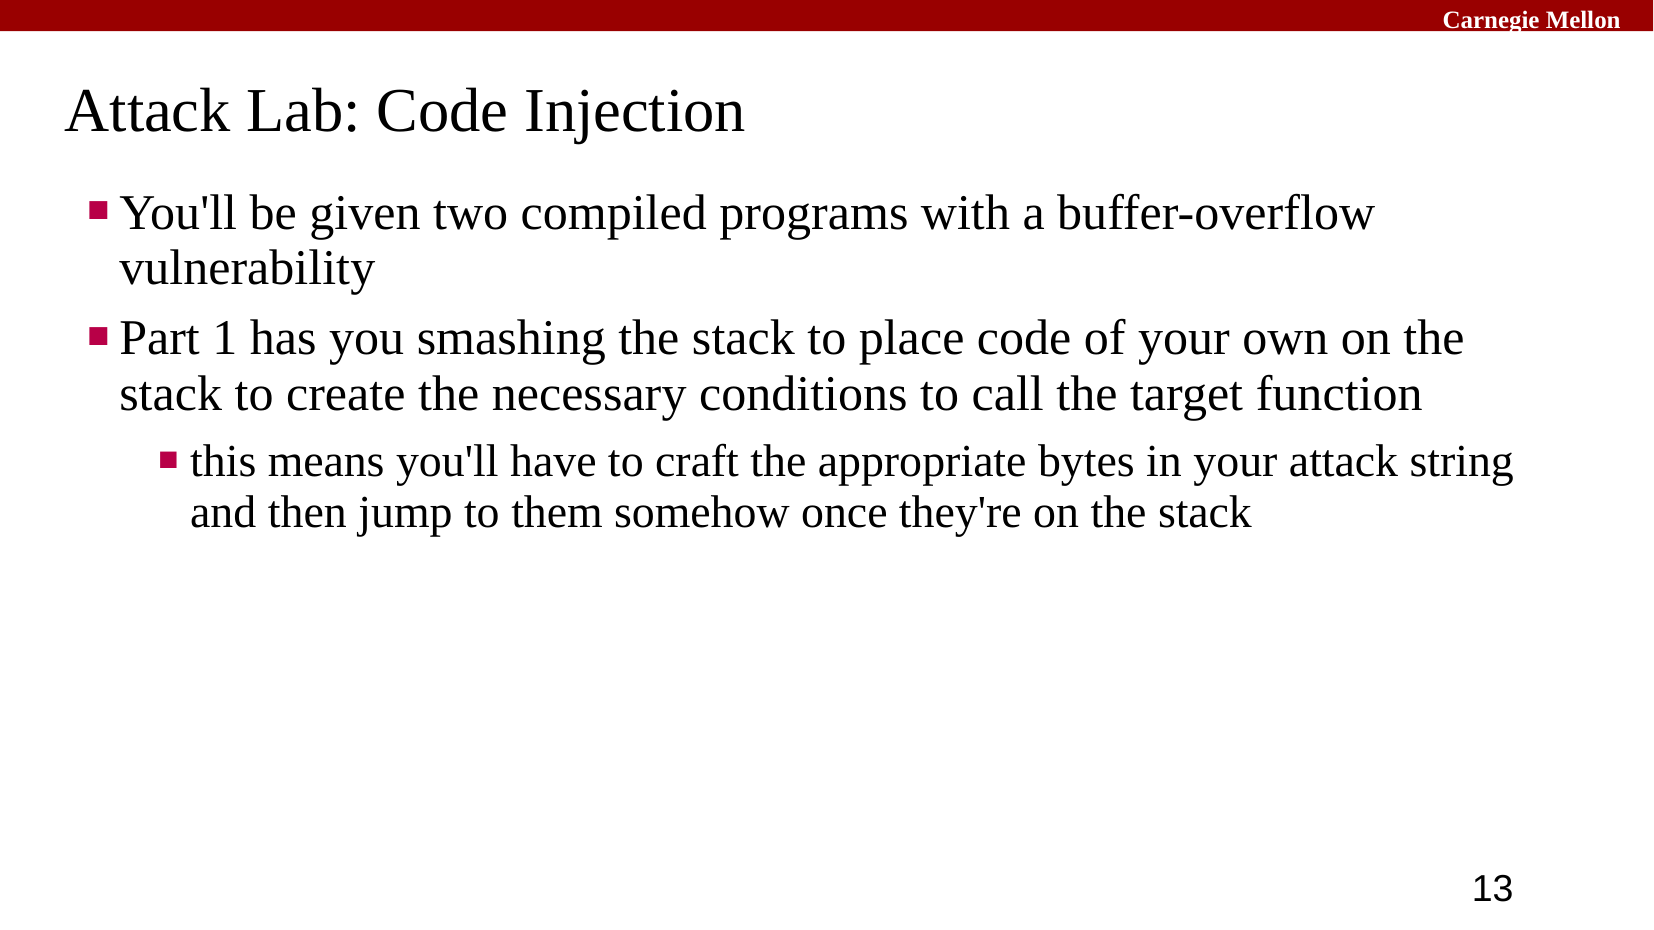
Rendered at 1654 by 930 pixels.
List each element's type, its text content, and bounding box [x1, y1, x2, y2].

title Attack Lab: Code Injection [64, 58, 1576, 163]
list You'll be given two compiled programs with a buffer-overflow vulnerability Part 1 has you smashing the stack to place code of your own on the stack to create the necessary conditions to call the target function this means you'll have to craft the appropriate bytes in your attack string and then jump to them somehow once they're on the stack [71, 184, 1576, 859]
